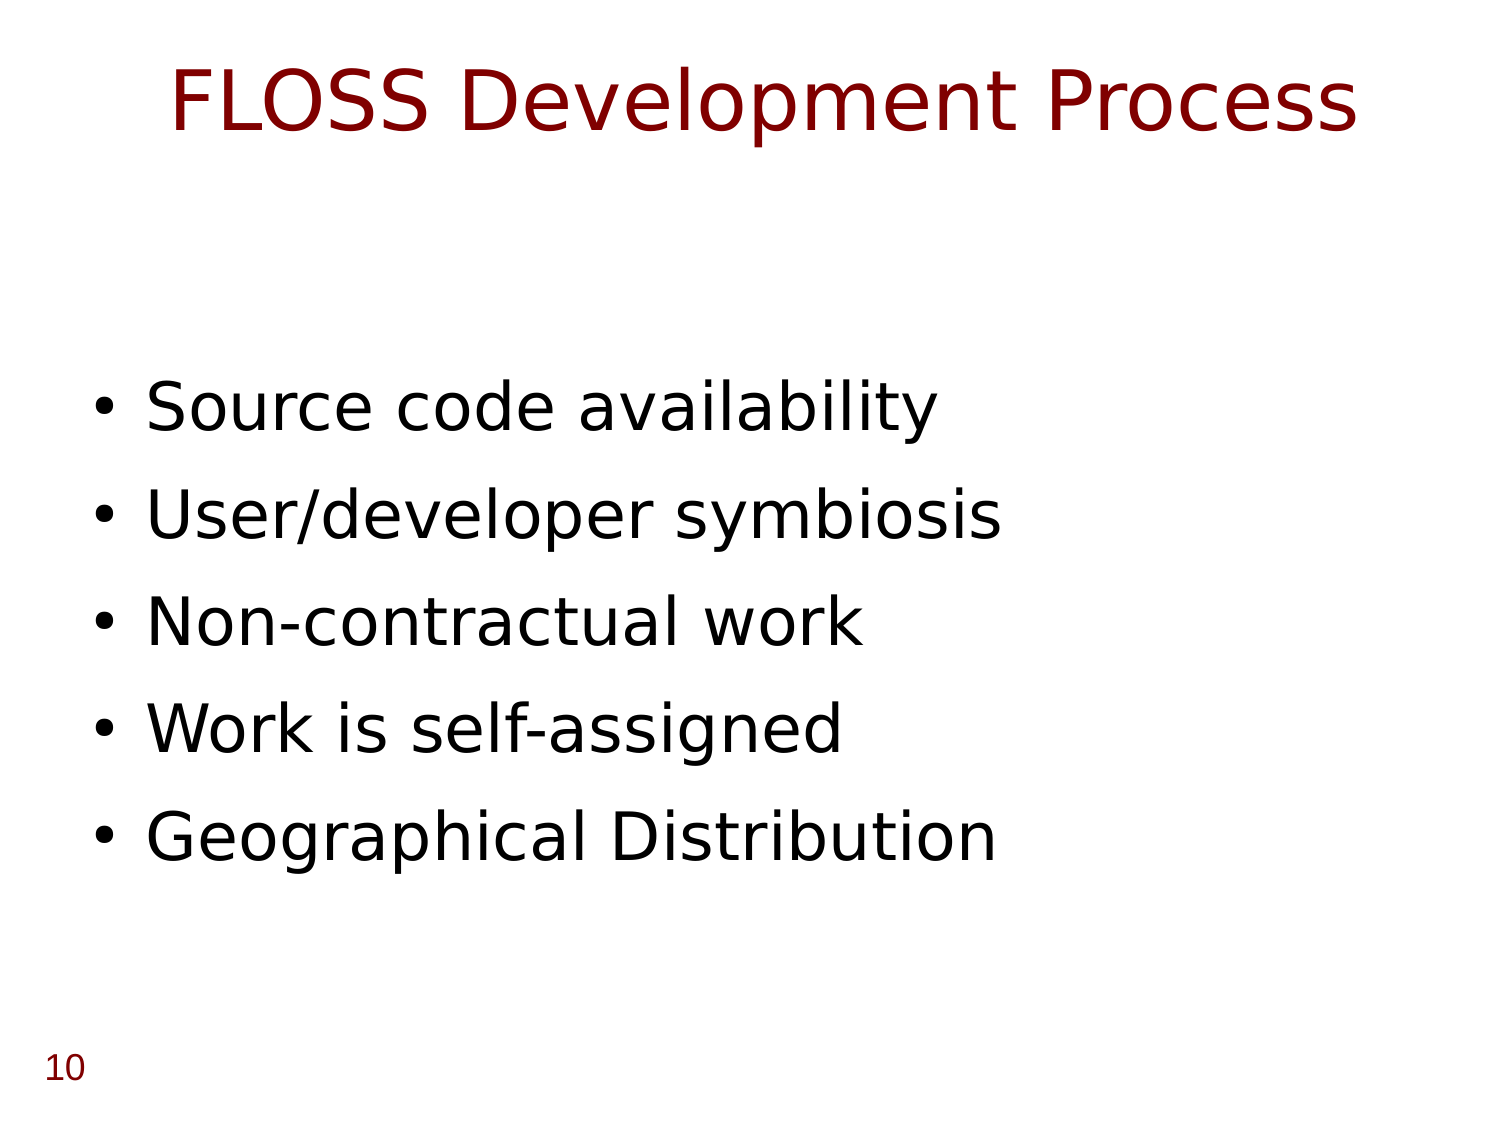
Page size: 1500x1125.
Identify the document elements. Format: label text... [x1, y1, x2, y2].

title FLOSS Development Process [70, 27, 1459, 178]
list Source code availability User/developer symbiosis Non-contractual work Work is self-assigned Geographical Distribution [75, 261, 1447, 1004]
